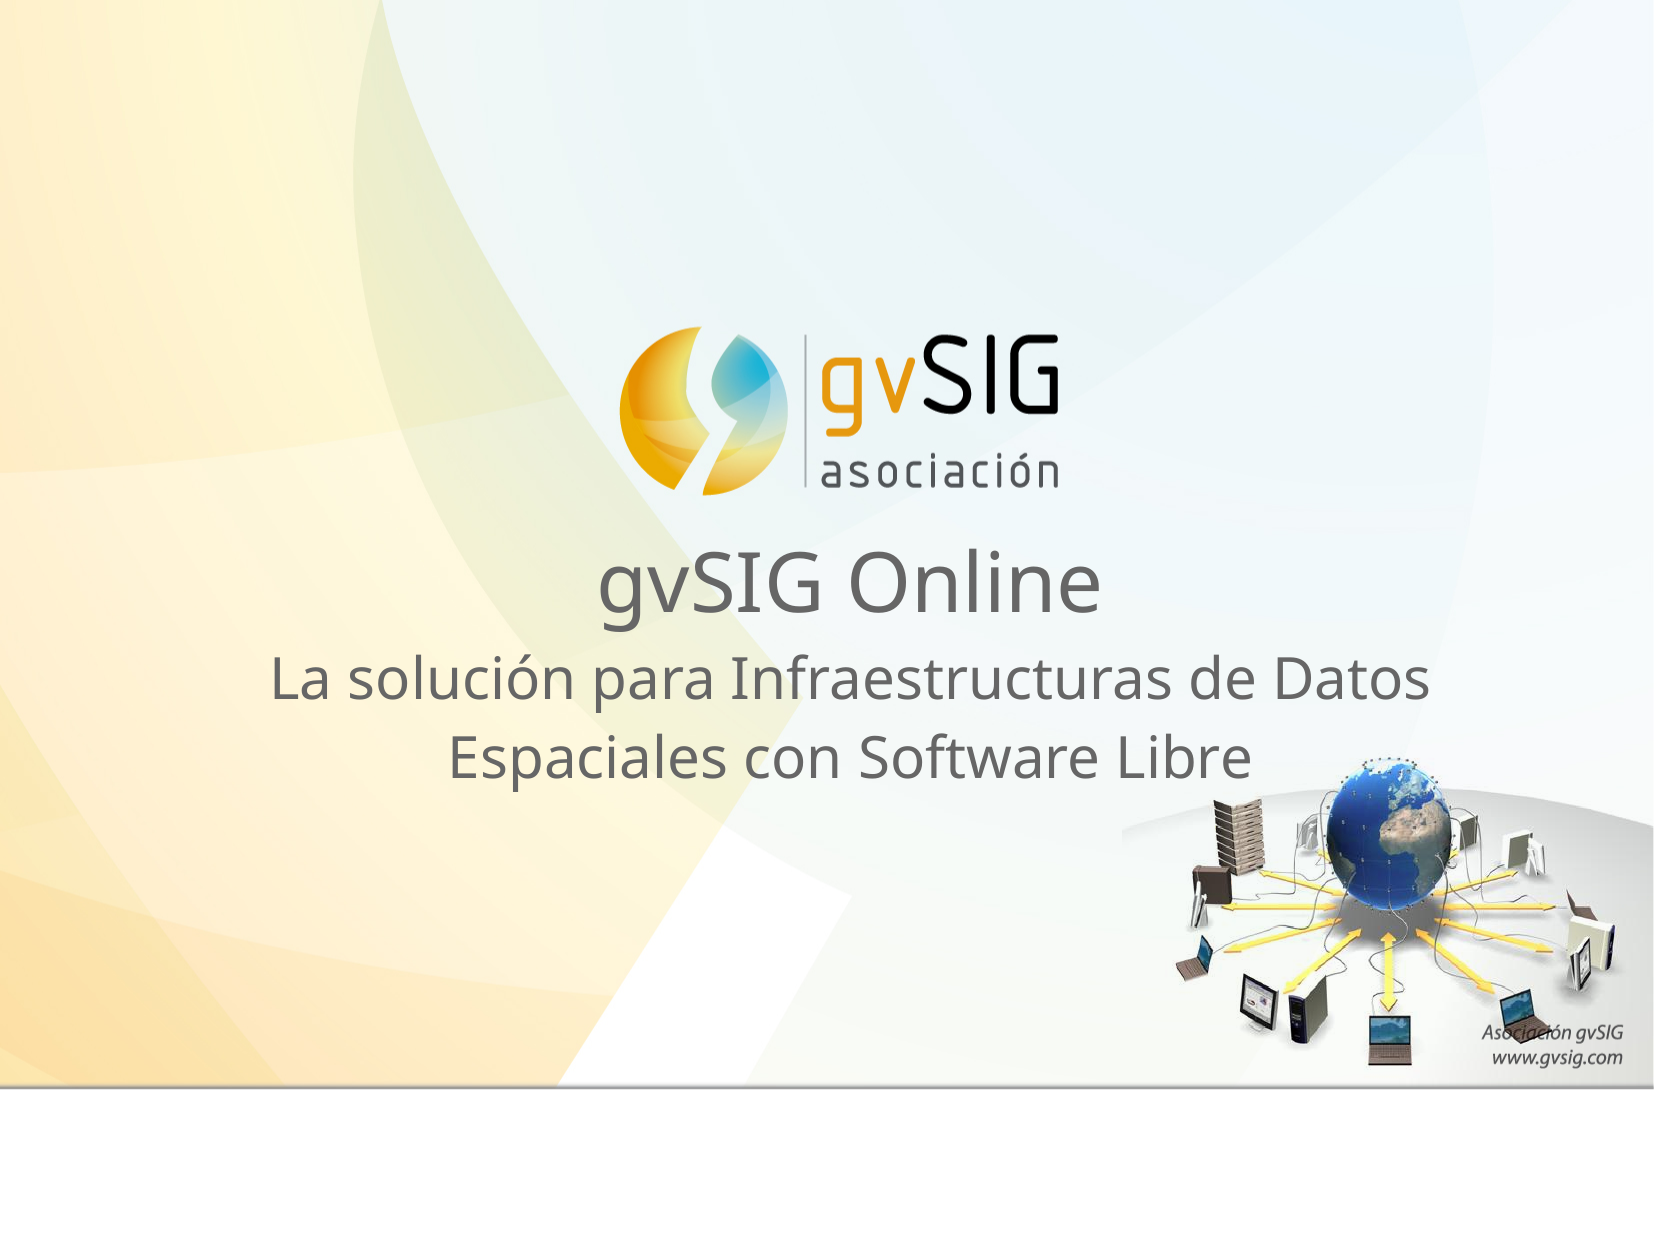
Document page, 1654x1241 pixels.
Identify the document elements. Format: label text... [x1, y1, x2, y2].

picture [0, 0, 1654, 1241]
title gvSIG Online La solución para Infraestructuras de Datos Espaciales con Software Libre [135, 542, 1565, 777]
